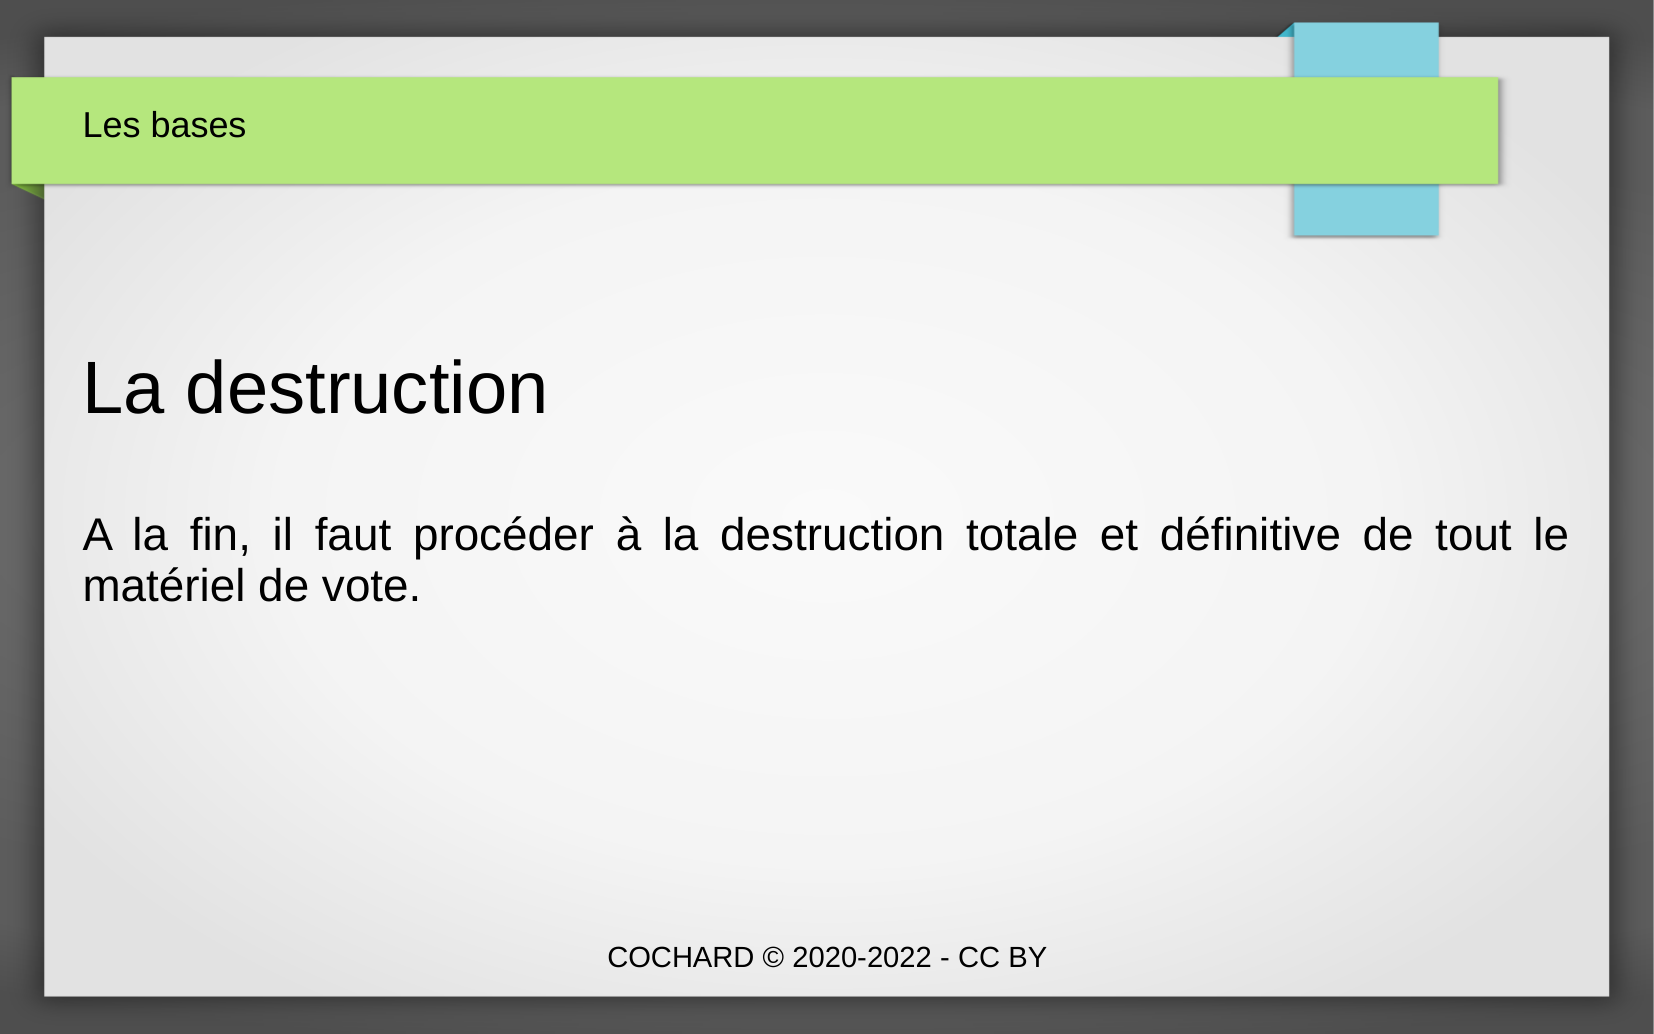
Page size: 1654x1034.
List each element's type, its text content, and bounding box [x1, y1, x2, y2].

picture [0, 0, 1654, 1034]
list La destruction A la fin, il faut procéder à la destruction totale et définitive de tout le matériel de vote. [82, 249, 1571, 849]
title Les bases [82, 39, 1235, 210]
